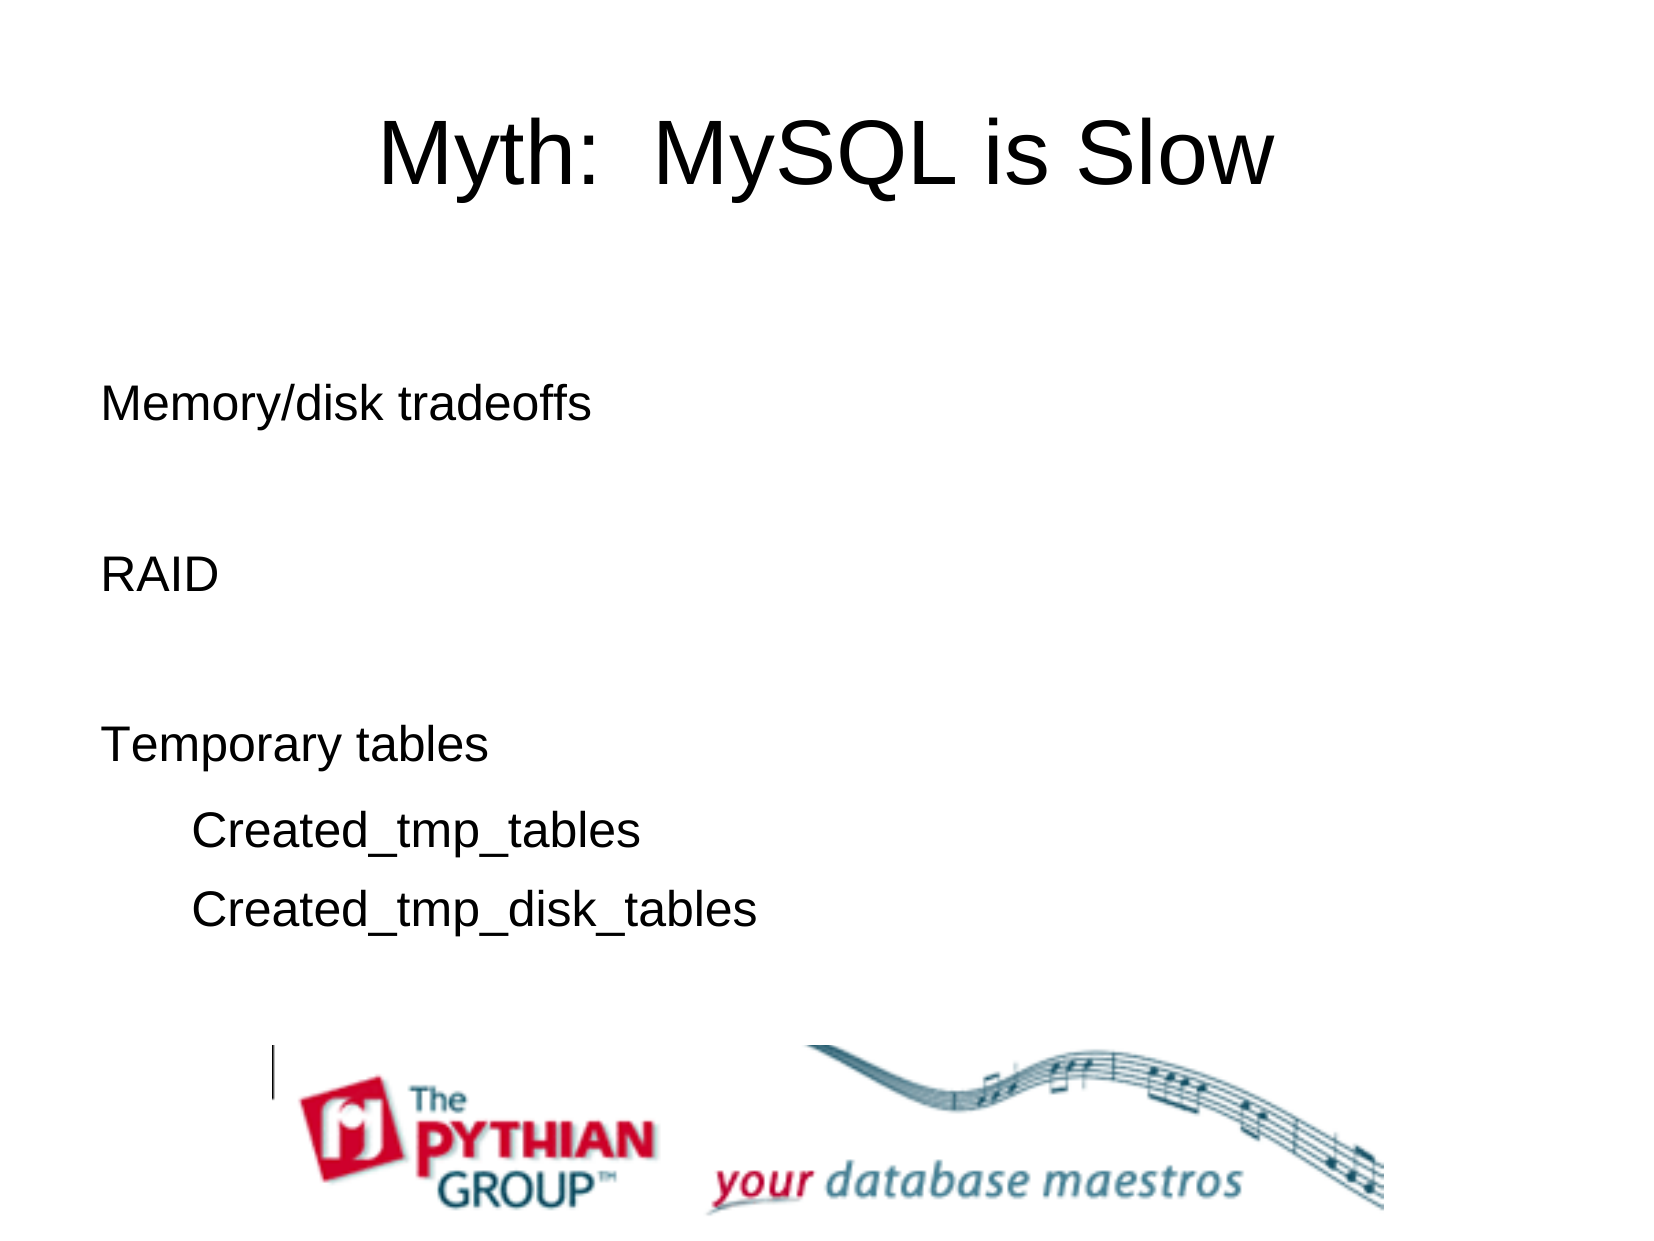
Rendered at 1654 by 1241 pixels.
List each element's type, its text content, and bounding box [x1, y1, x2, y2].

title Myth: MySQL is Slow [82, 56, 1571, 250]
picture [272, 1102, 1384, 1241]
list Memory/disk tradeoffs RAID Temporary tables Created_tmp_tables Created_tmp_disk_tables [82, 290, 1571, 1102]
